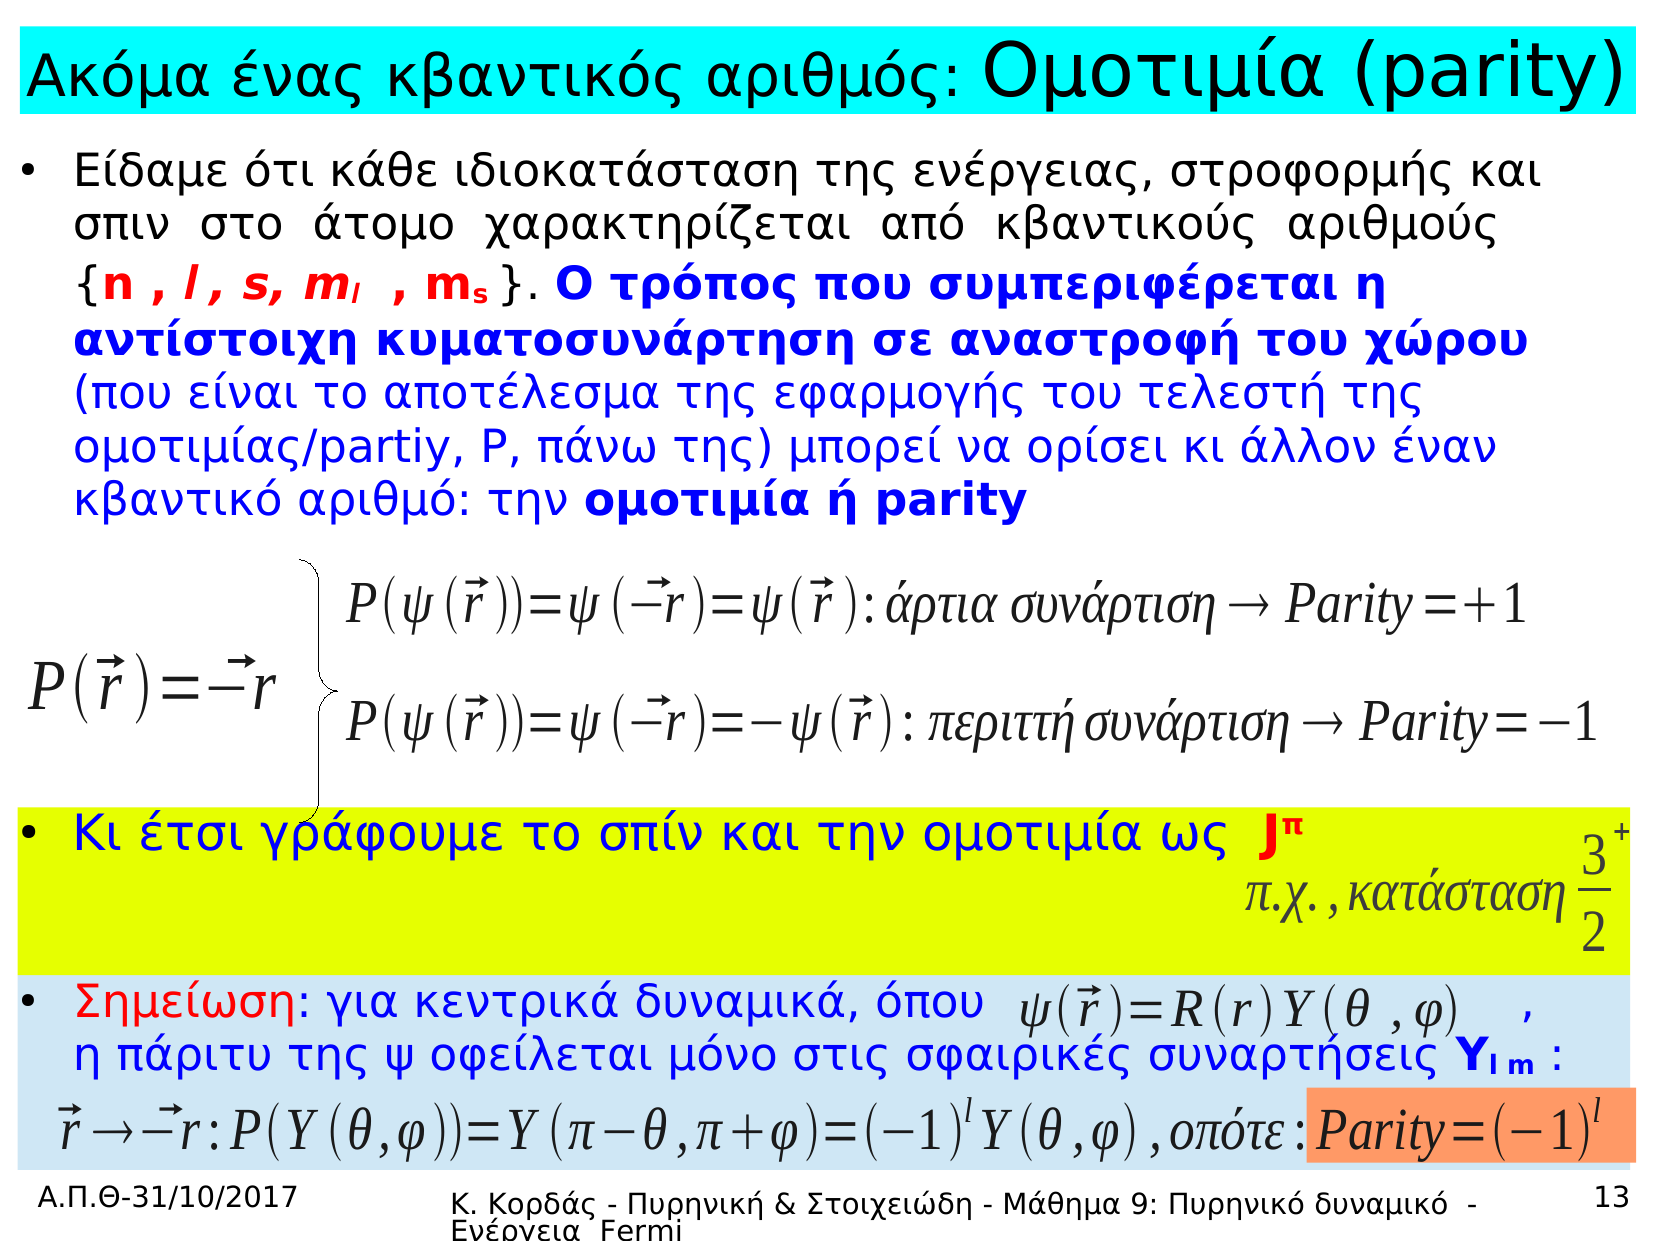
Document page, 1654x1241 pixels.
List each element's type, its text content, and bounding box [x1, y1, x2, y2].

text_box [17, 962, 1637, 1170]
chart [40, 1086, 1623, 1167]
list Είδαμε ότι κάθε ιδιοκατάσταση της ενέργειας, στροφορμής και σπιν στο άτομο χαρακτηρίζεται από κβαντικούς αριθμούς {n , l , s, ml , ms }. Ο τρόπος που συμπεριφέρεται η αντίστοιχη κυματοσυνάρτηση σε αναστροφή του χώρου (που είναι το αποτέλεσμα της εφαρμογής του τελεστή της ομοτιμίας/partiy, P, πάνω της) μπορεί να ορίσει κι άλλον έναν κβαντικό αριθμό: την ομοτιμία ή parity Κι έτσι γράφουμε το σπίν και την ομοτιμία ως Jπ Σημείωση: για κεντρικά δυναμικά, όπου , η πάριτυ της ψ οφείλεται μόνο στις σφαιρικές συναρτήσεις Yl m : [2, 144, 1615, 1108]
chart [9, 646, 301, 729]
text_box [1615, 807, 1631, 811]
chart [1229, 811, 1654, 962]
chart [1002, 975, 1474, 1041]
title Ακόμα ένας κβαντικός αριθμός: Ομοτιμία (parity) [19, 26, 1636, 114]
chart [327, 559, 1548, 640]
chart [327, 678, 1621, 758]
